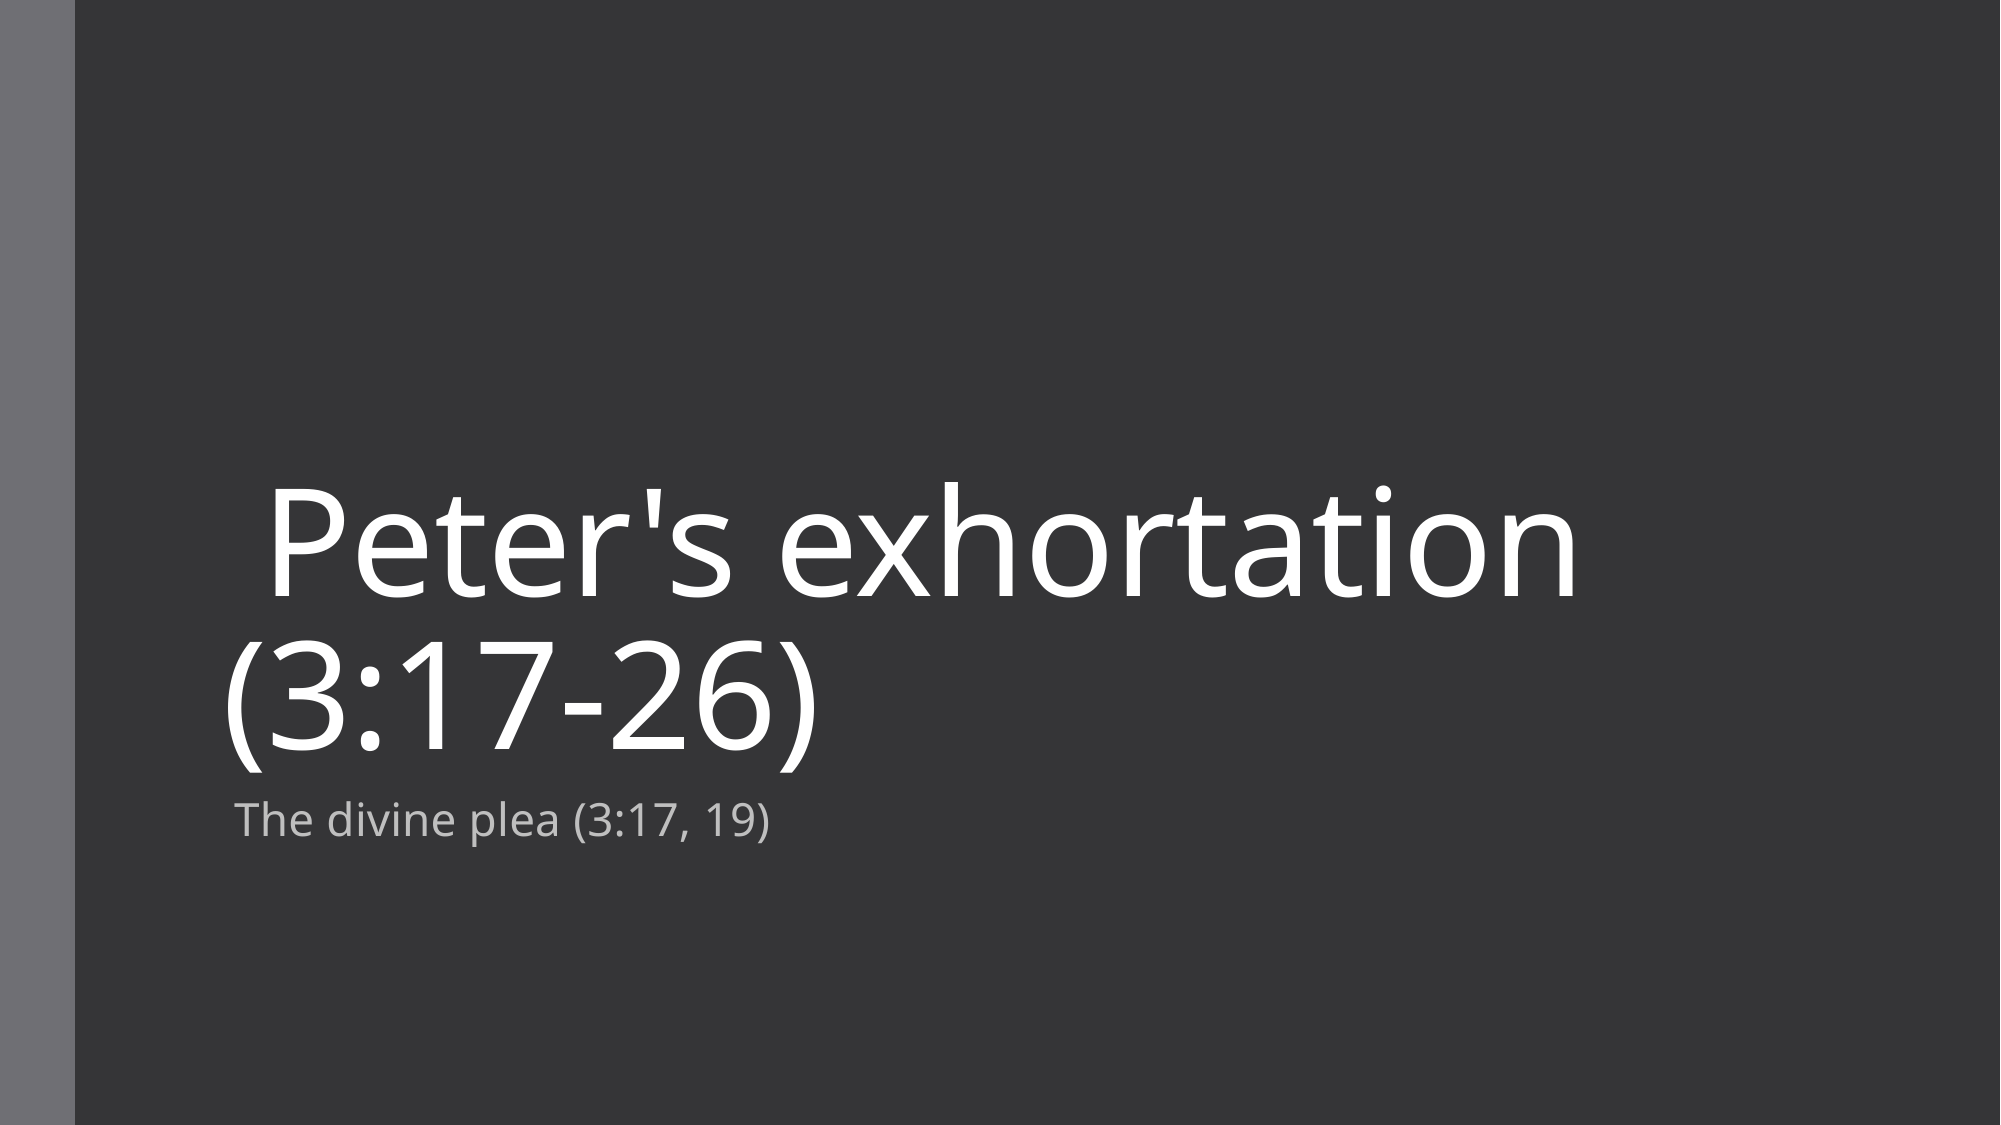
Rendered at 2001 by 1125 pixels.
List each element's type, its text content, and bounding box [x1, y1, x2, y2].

subtitle The divine plea (3:17, 19) [206, 787, 1752, 1066]
title Peter's exhortation (3:17-26) [206, 124, 1752, 787]
